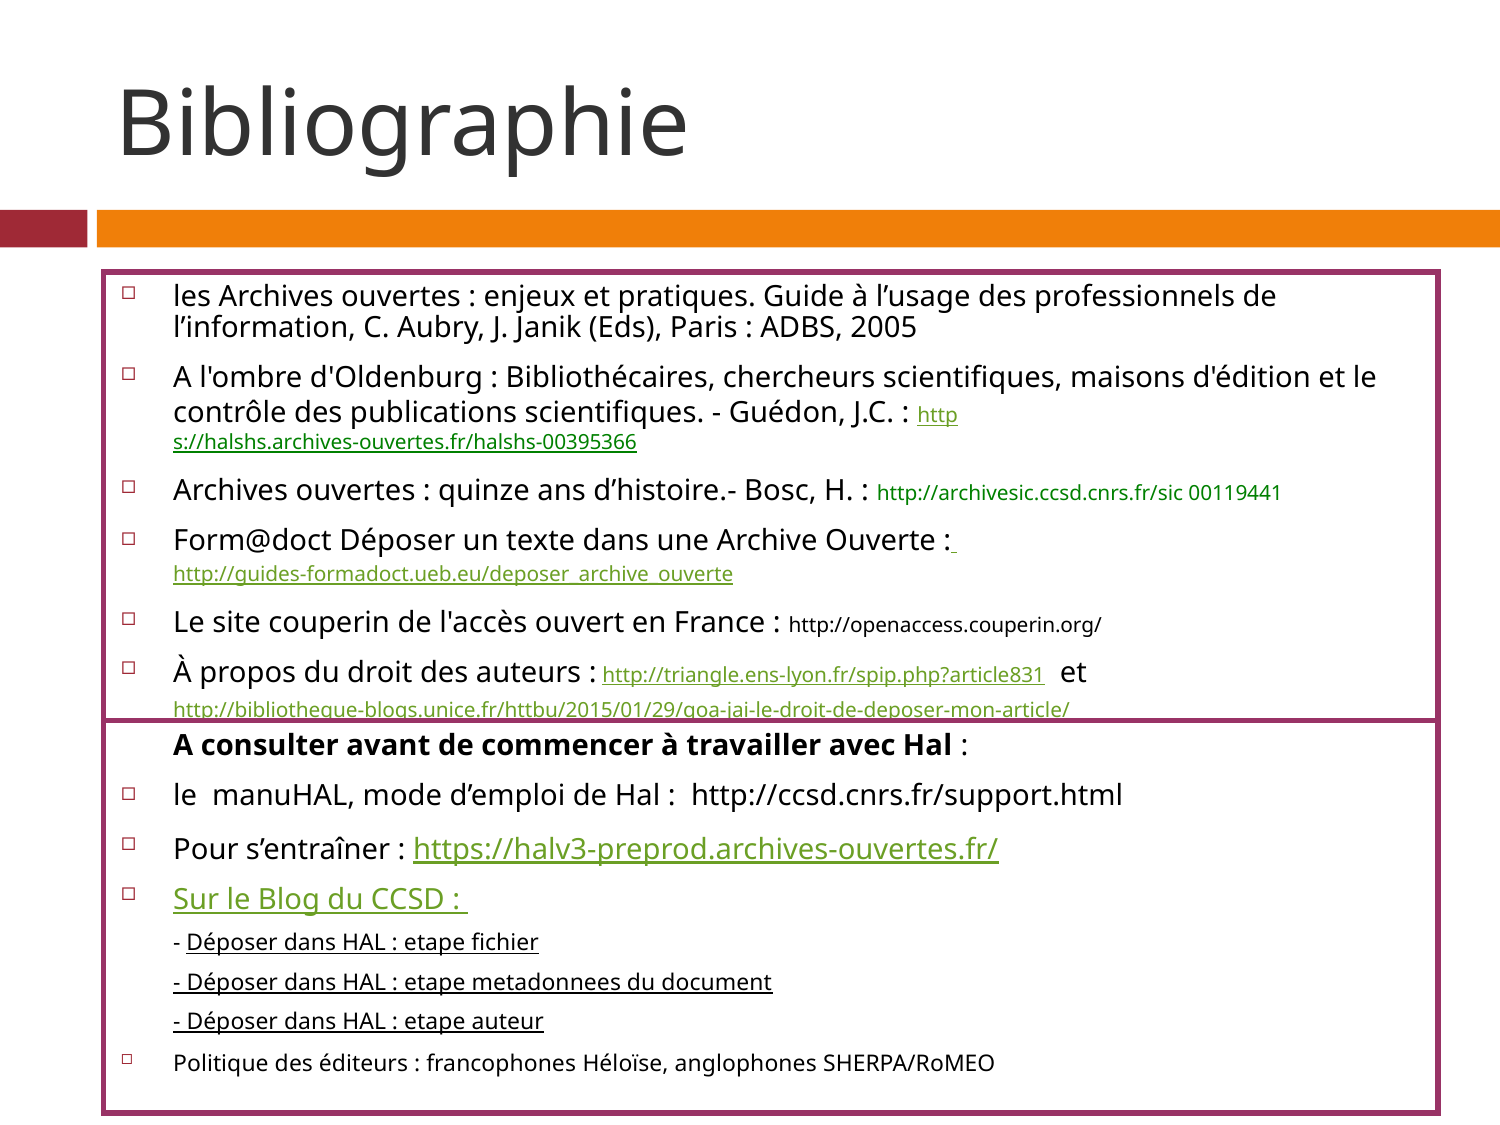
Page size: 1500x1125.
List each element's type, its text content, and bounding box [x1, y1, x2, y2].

list A consulter avant de commencer à travailler avec Hal : le manuHAL, mode d’emploi de Hal : http://ccsd.cnrs.fr/support.html Pour s’entraîner : https://halv3-preprod.archives-ouvertes.fr/ Sur le Blog du CCSD : - Déposer dans HAL : etape fichier - Déposer dans HAL : etape metadonnees du document - Déposer dans HAL : etape auteur Politique des éditeurs : francophones Héloïse, anglophones SHERPA/RoMEO [103, 720, 1439, 1114]
title Bibliographie [100, 37, 1438, 200]
list les Archives ouvertes : enjeux et pratiques. Guide à l’usage des professionnels de l’information, C. Aubry, J. Janik (Eds), Paris : ADBS, 2005 A l'ombre d'Oldenburg : Bibliothécaires, chercheurs scientifiques, maisons d'édition et le contrôle des publications scientifiques. - Guédon, J.C. : https://halshs.archives-ouvertes.fr/halshs-00395366 Archives ouvertes : quinze ans d’histoire.- Bosc, H. : http://archivesic.ccsd.cnrs.fr/sic 00119441 Form@doct Déposer un texte dans une Archive Ouverte : http://guides-formadoct.ueb.eu/deposer_archive_ouverte Le site couperin de l'accès ouvert en France : http://openaccess.couperin.org/ À propos du droit des auteurs : http://triangle.ens-lyon.fr/spip.php?article831 ethttp://bibliotheque-blogs.unice.fr/httbu/2015/01/29/qoa-jai-le-droit-de-deposer-mon-article/ [103, 271, 1439, 718]
